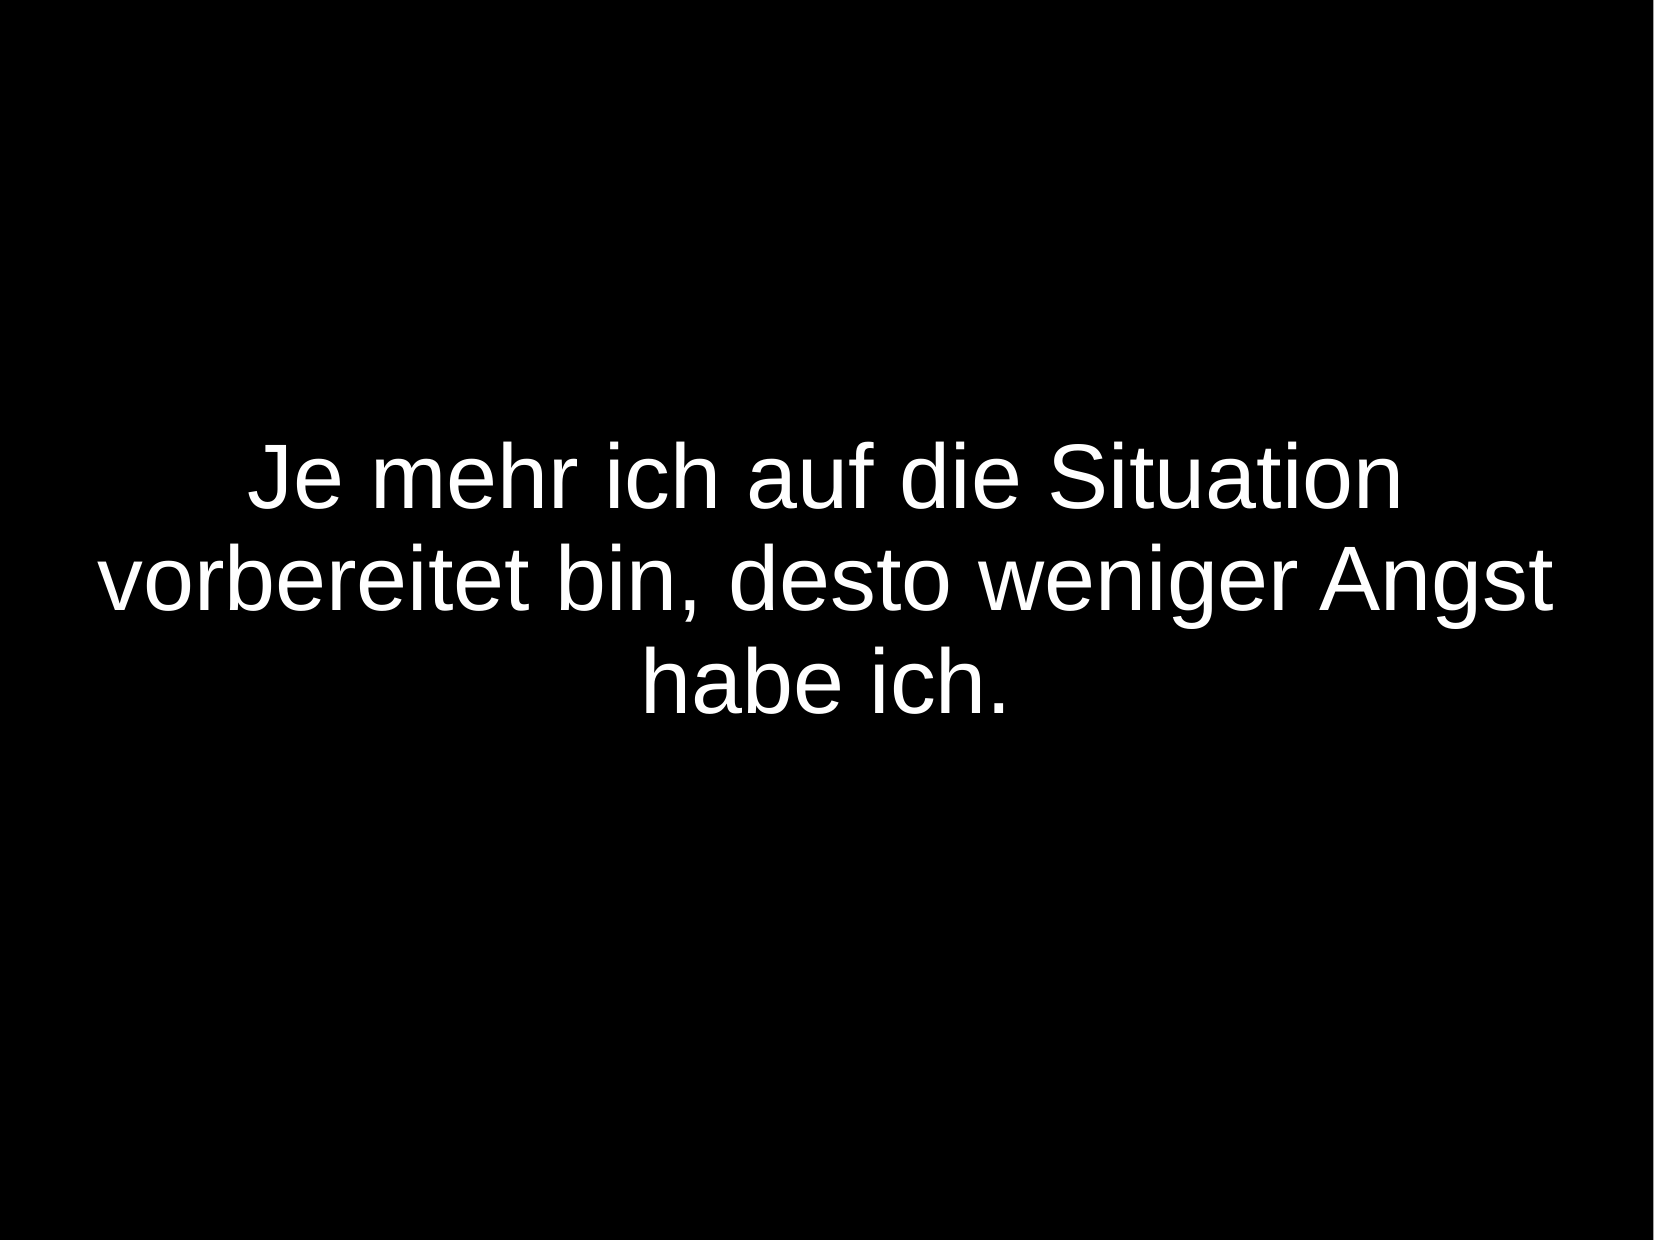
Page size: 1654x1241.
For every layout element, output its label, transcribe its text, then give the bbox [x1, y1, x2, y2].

title Je mehr ich auf die Situation vorbereitet bin, desto weniger Angst habe ich. [82, 56, 1571, 1102]
